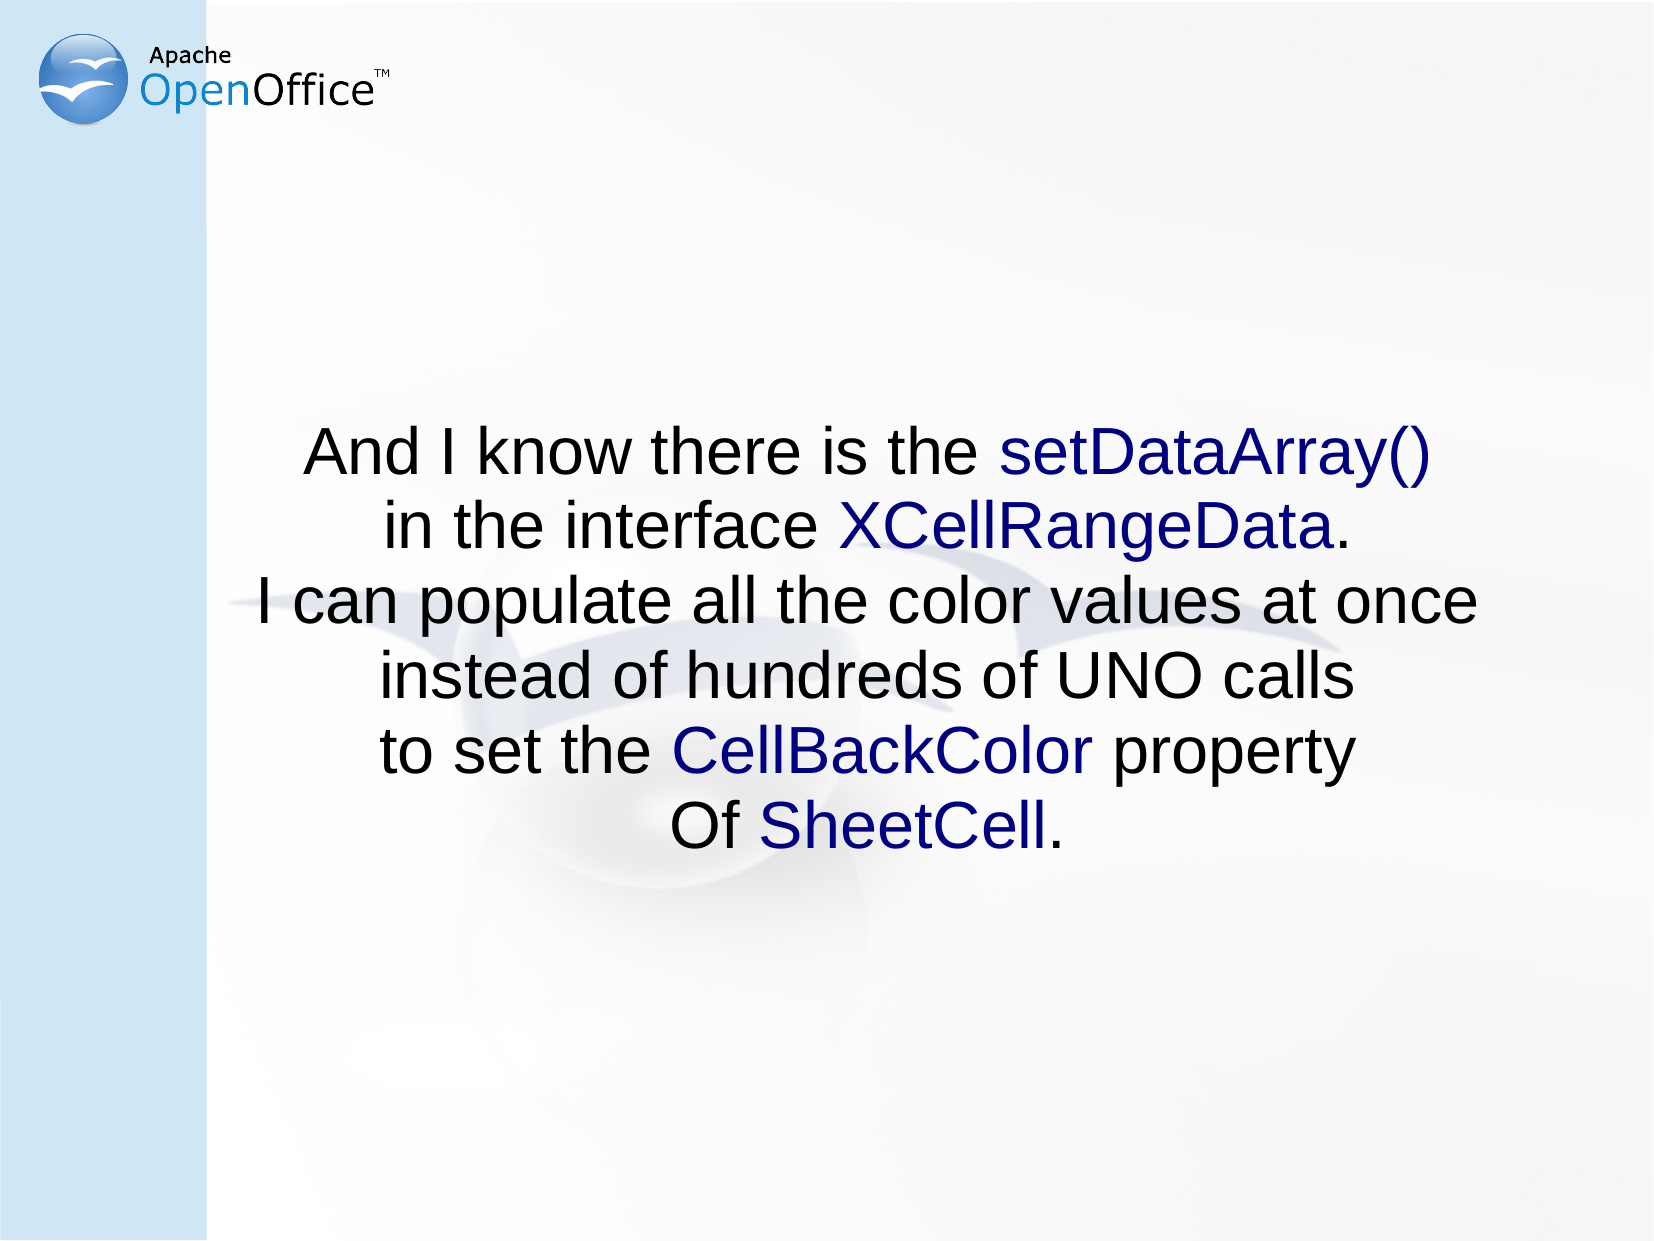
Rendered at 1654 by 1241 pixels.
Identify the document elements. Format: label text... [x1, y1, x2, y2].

picture [35, 2, 1654, 1241]
subtitle And I know there is the setDataArray() in the interface XCellRangeData. I can populate all the color values at once instead of hundreds of UNO calls to set the CellBackColor property Of SheetCell. [165, 108, 1571, 1168]
